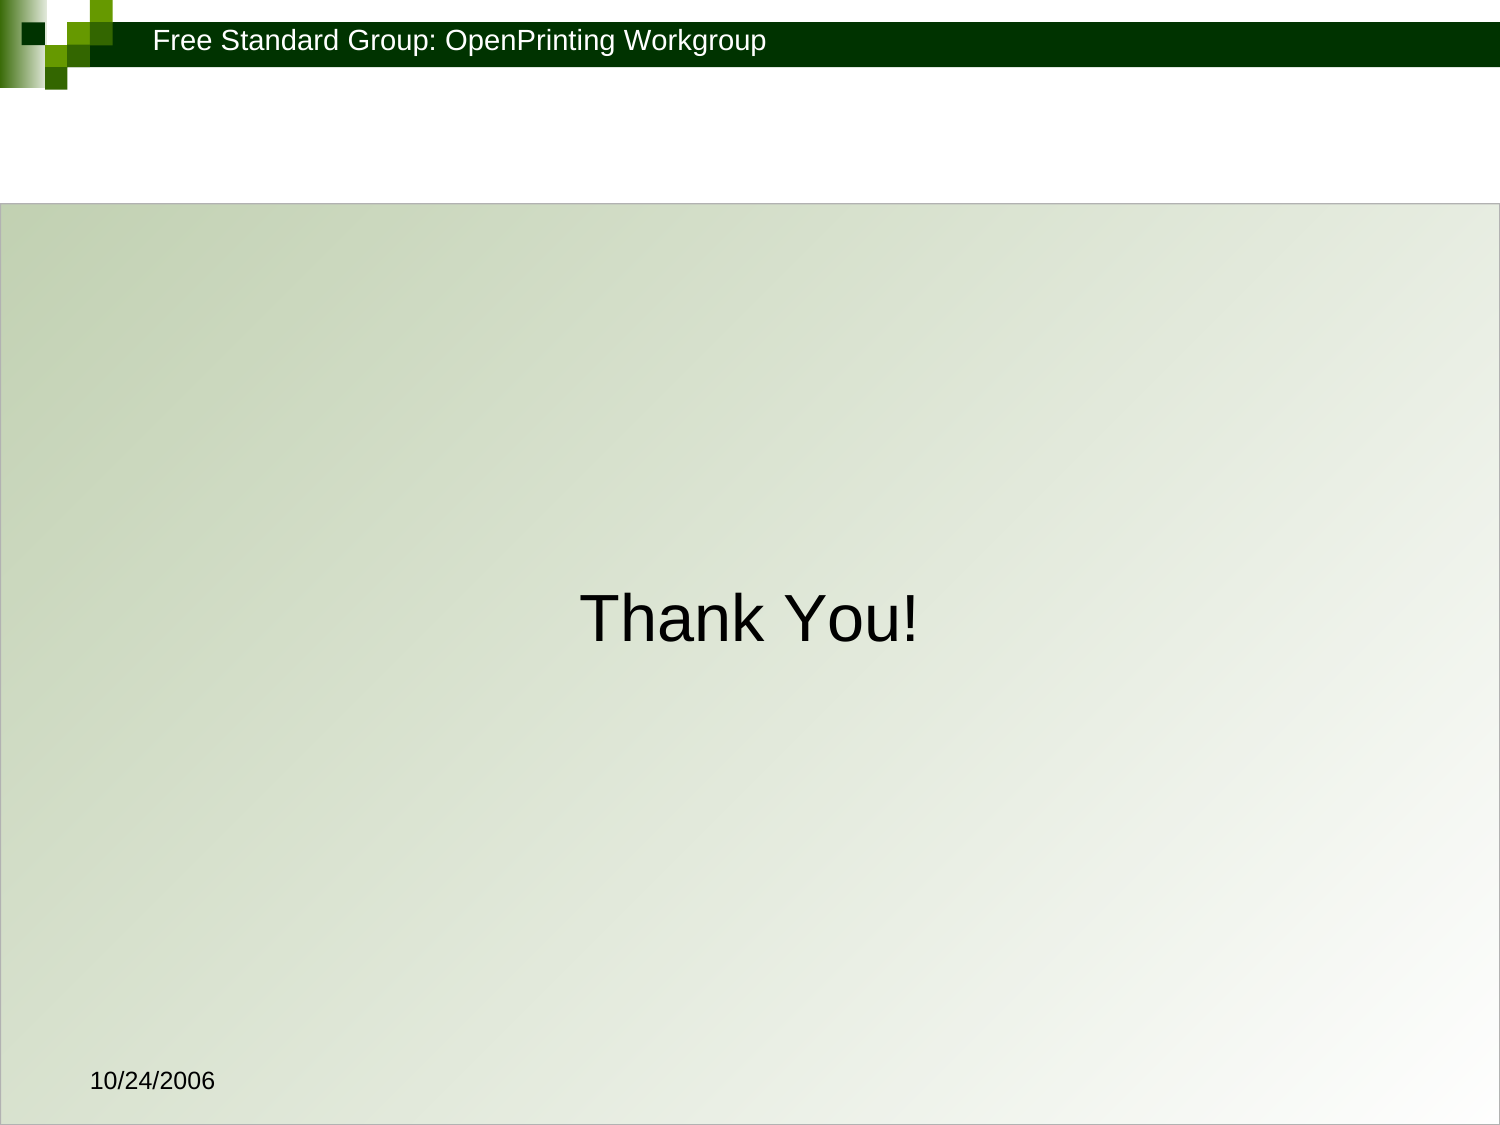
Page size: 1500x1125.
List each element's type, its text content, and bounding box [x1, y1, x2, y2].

list Thank You! [75, 207, 1426, 1024]
